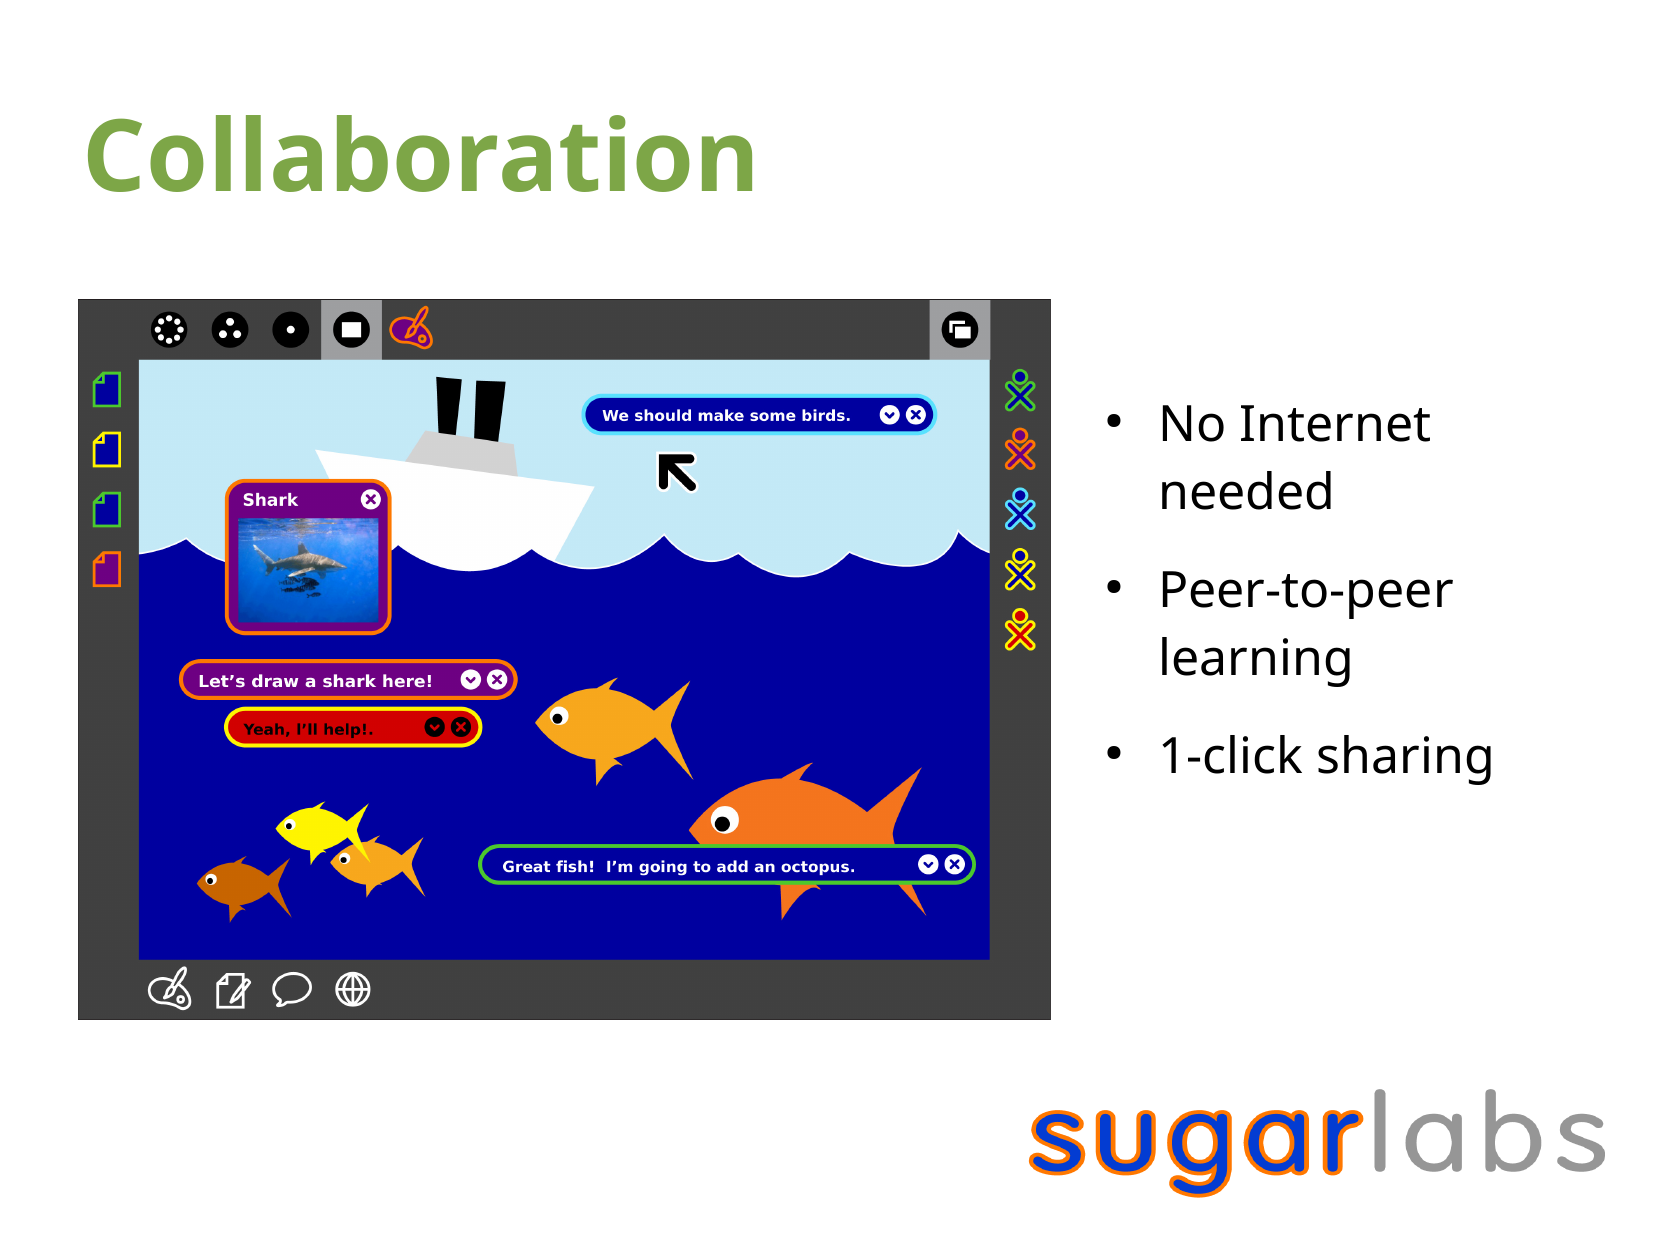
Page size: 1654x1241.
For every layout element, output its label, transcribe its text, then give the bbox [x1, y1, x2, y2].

picture [78, 299, 1051, 1020]
title Collaboration [82, 49, 1571, 257]
list No Internet needed Peer-to-peer learning 1-click sharing [1087, 290, 1572, 998]
picture [978, 1044, 1654, 1241]
